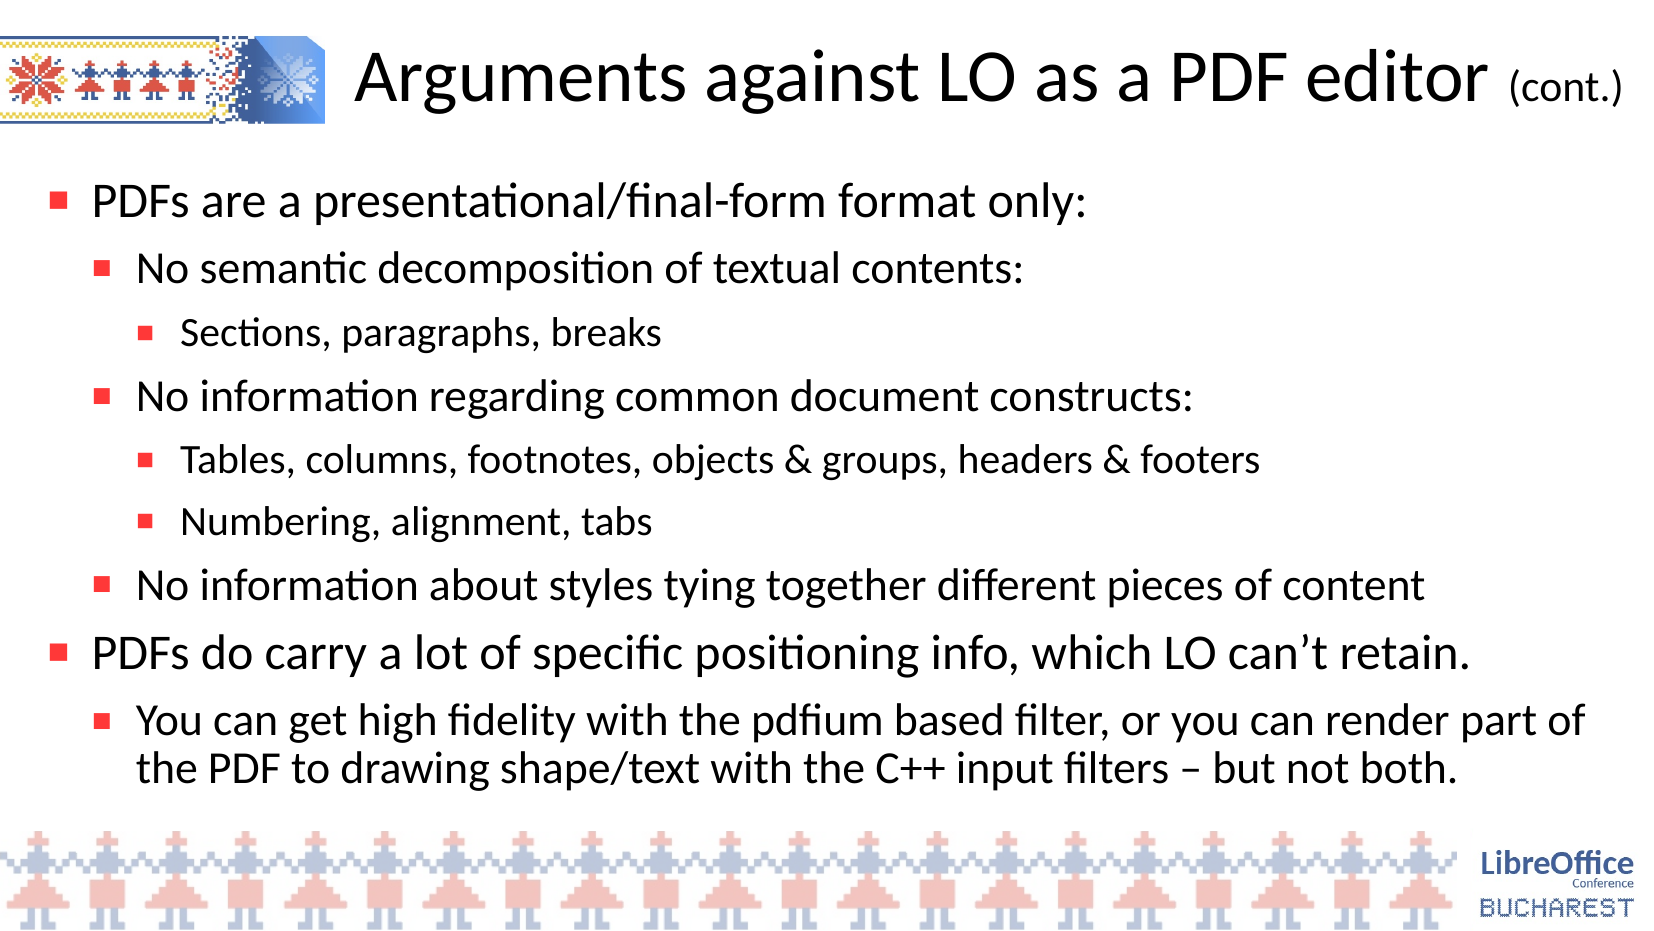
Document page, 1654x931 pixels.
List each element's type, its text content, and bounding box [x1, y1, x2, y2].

subtitle eyalroz1@gmx.com [0, 35, 325, 124]
subtitle eyalroz1@gmx.com [1580, 812, 1640, 931]
list PDFs are a presentational/final-form format only: No semantic decomposition of textual contents: Sections, paragraphs, breaks No information regarding common document constructs: Tables, columns, footnotes, objects & groups, headers & footers Numbering, alignment, tabs No information about styles tying together different pieces of content PDFs do carry a lot of specific positioning info, which LO can’t retain. You can get high fidelity with the pdfium based filter, or you can render part of the PDF to drawing shape/text with the C++ input filters – but not both. [47, 177, 1625, 798]
title Arguments against LO as a PDF editor (cont.) [354, 23, 1625, 142]
